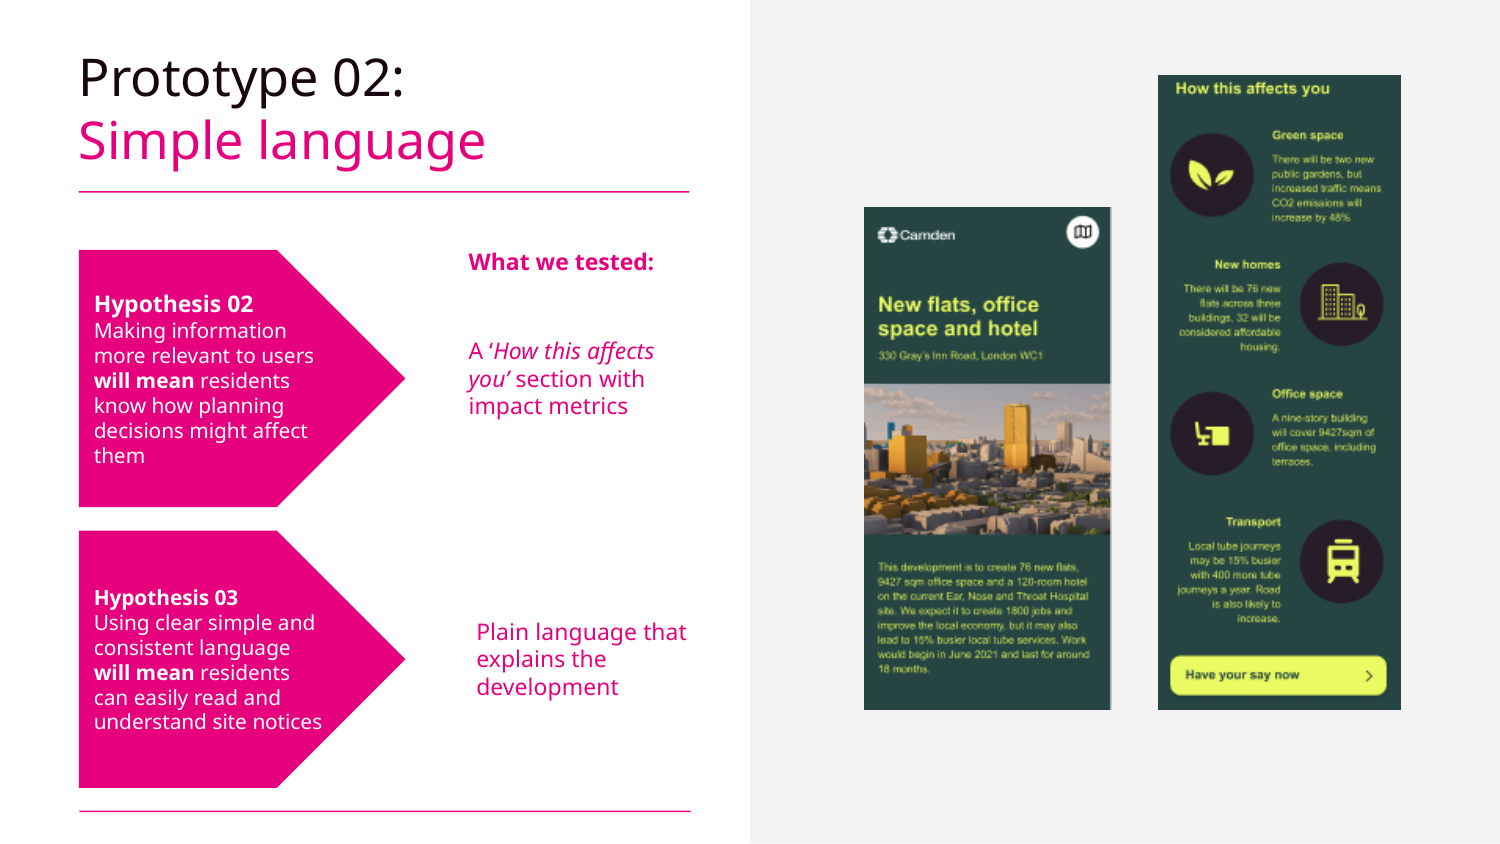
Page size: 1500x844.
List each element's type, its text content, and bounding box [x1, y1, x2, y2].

text_box [750, 0, 1500, 844]
text_box Plain language that explains the development [461, 602, 709, 715]
text_box Hypothesis 02 Making information more relevant to users will mean residents know how planning decisions might affect them [78, 249, 406, 508]
text_box Prototype 02: Simple language [78, 44, 739, 216]
picture [1158, 75, 1401, 710]
picture [864, 207, 1112, 710]
text_box Hypothesis 03 Using clear simple and consistent language will mean residents can easily read and understand site notices [78, 530, 406, 788]
text_box A ‘How this affects you’ section with impact metrics [453, 321, 701, 435]
text_box What we tested: [453, 232, 701, 291]
